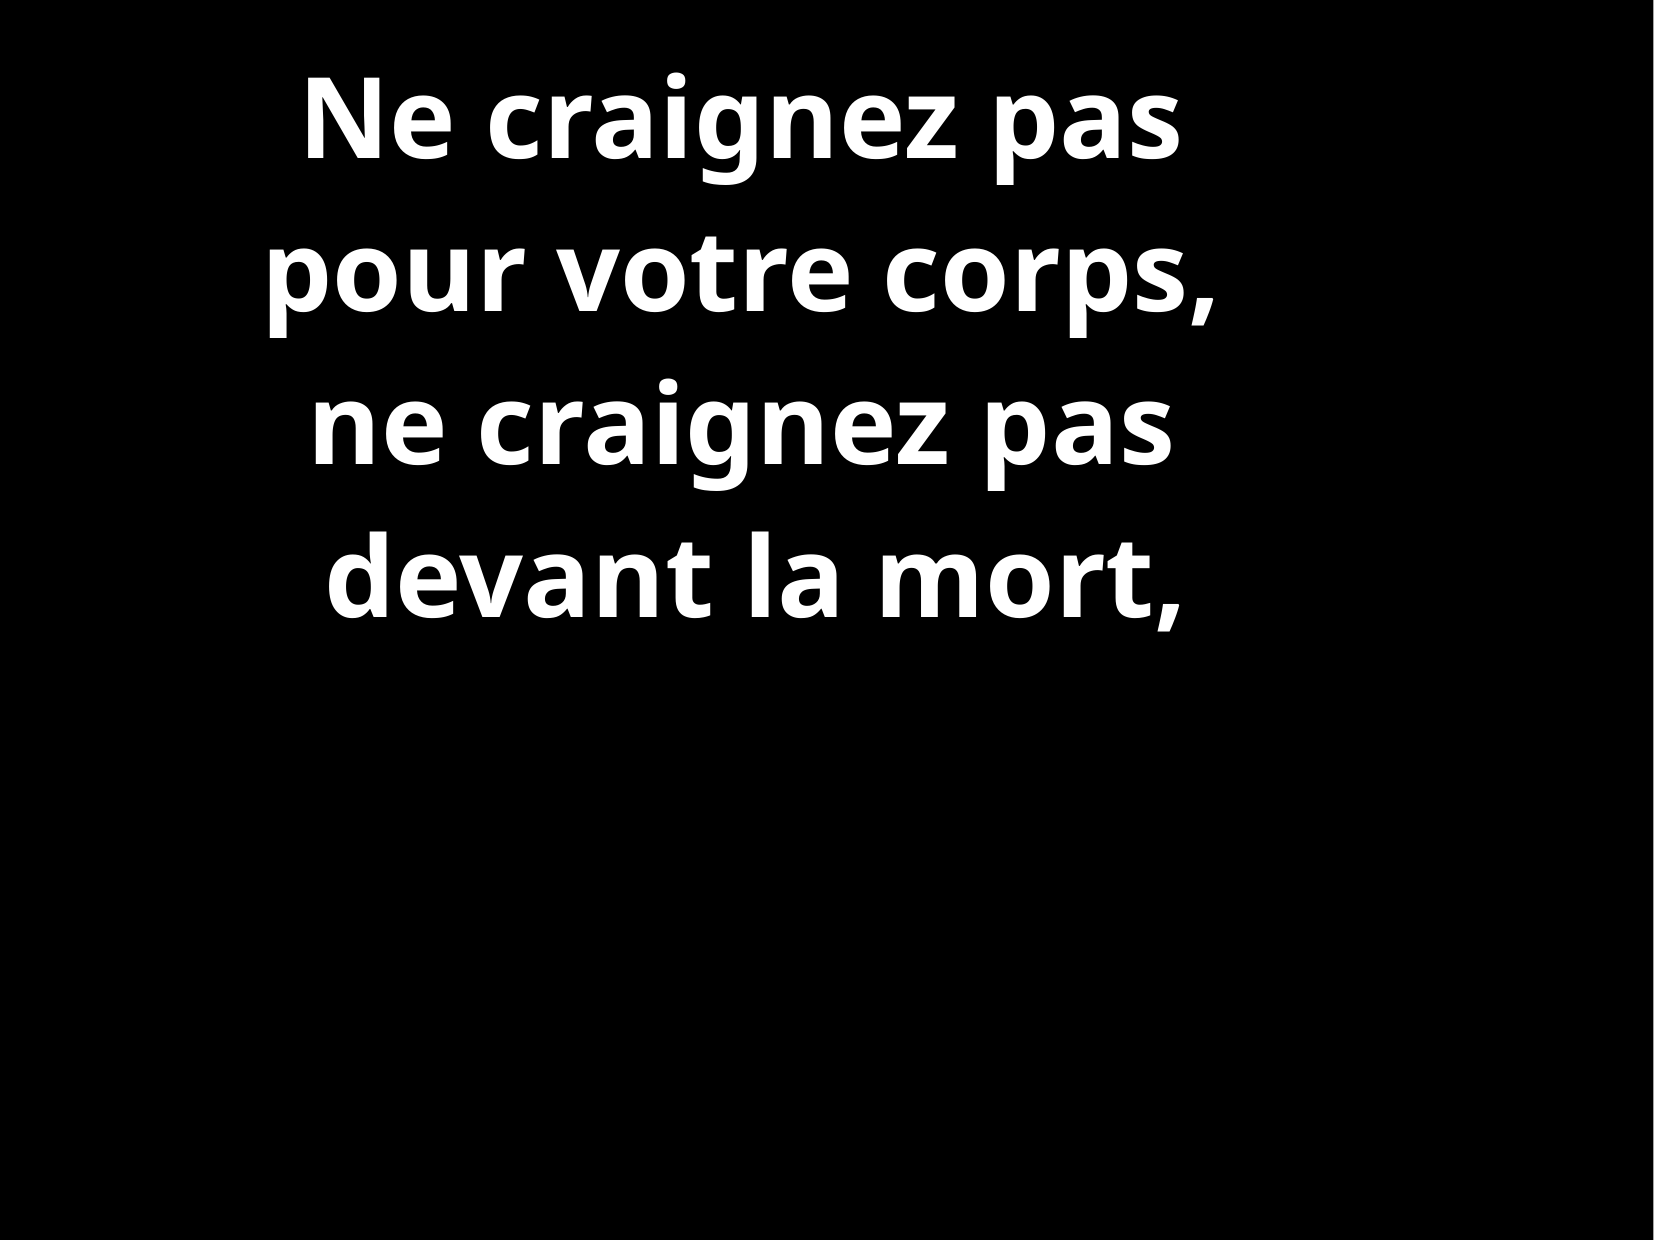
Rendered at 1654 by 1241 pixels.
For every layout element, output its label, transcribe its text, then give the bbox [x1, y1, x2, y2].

text_box Ne craignez pas pour votre corps, ne craignez pas devant la mort, [35, 30, 1477, 1111]
